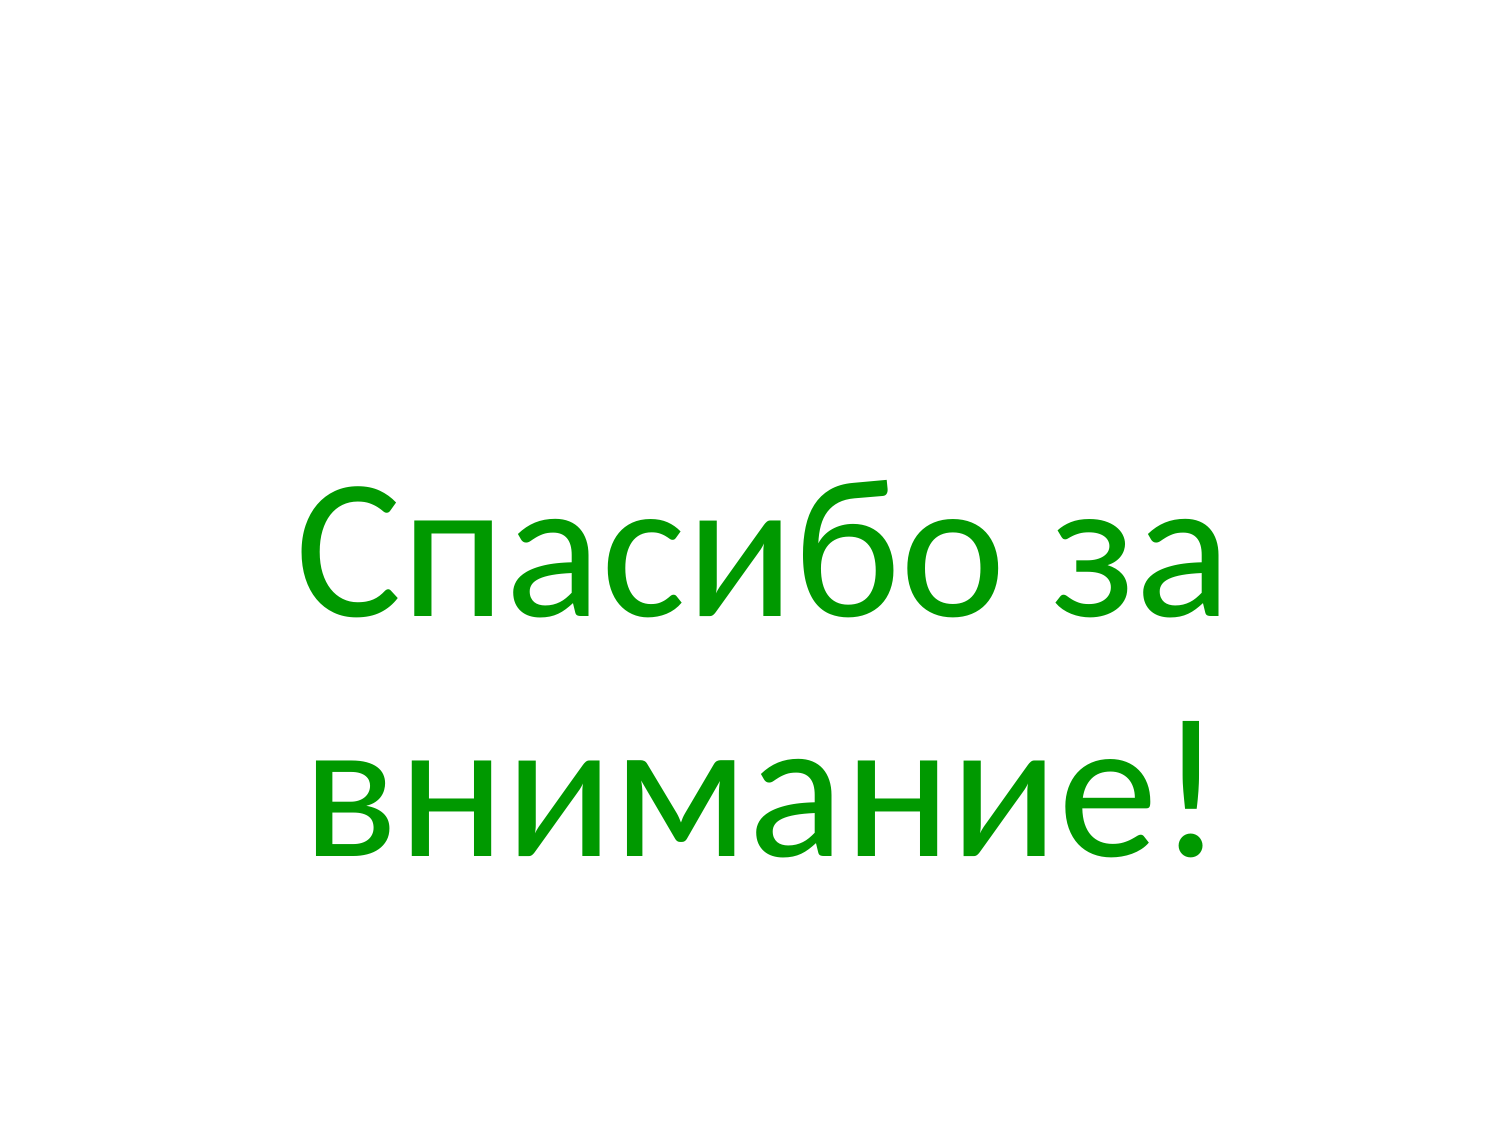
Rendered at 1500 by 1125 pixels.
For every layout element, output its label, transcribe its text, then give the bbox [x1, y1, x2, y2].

title Спасибо за внимание! [88, 408, 1439, 597]
